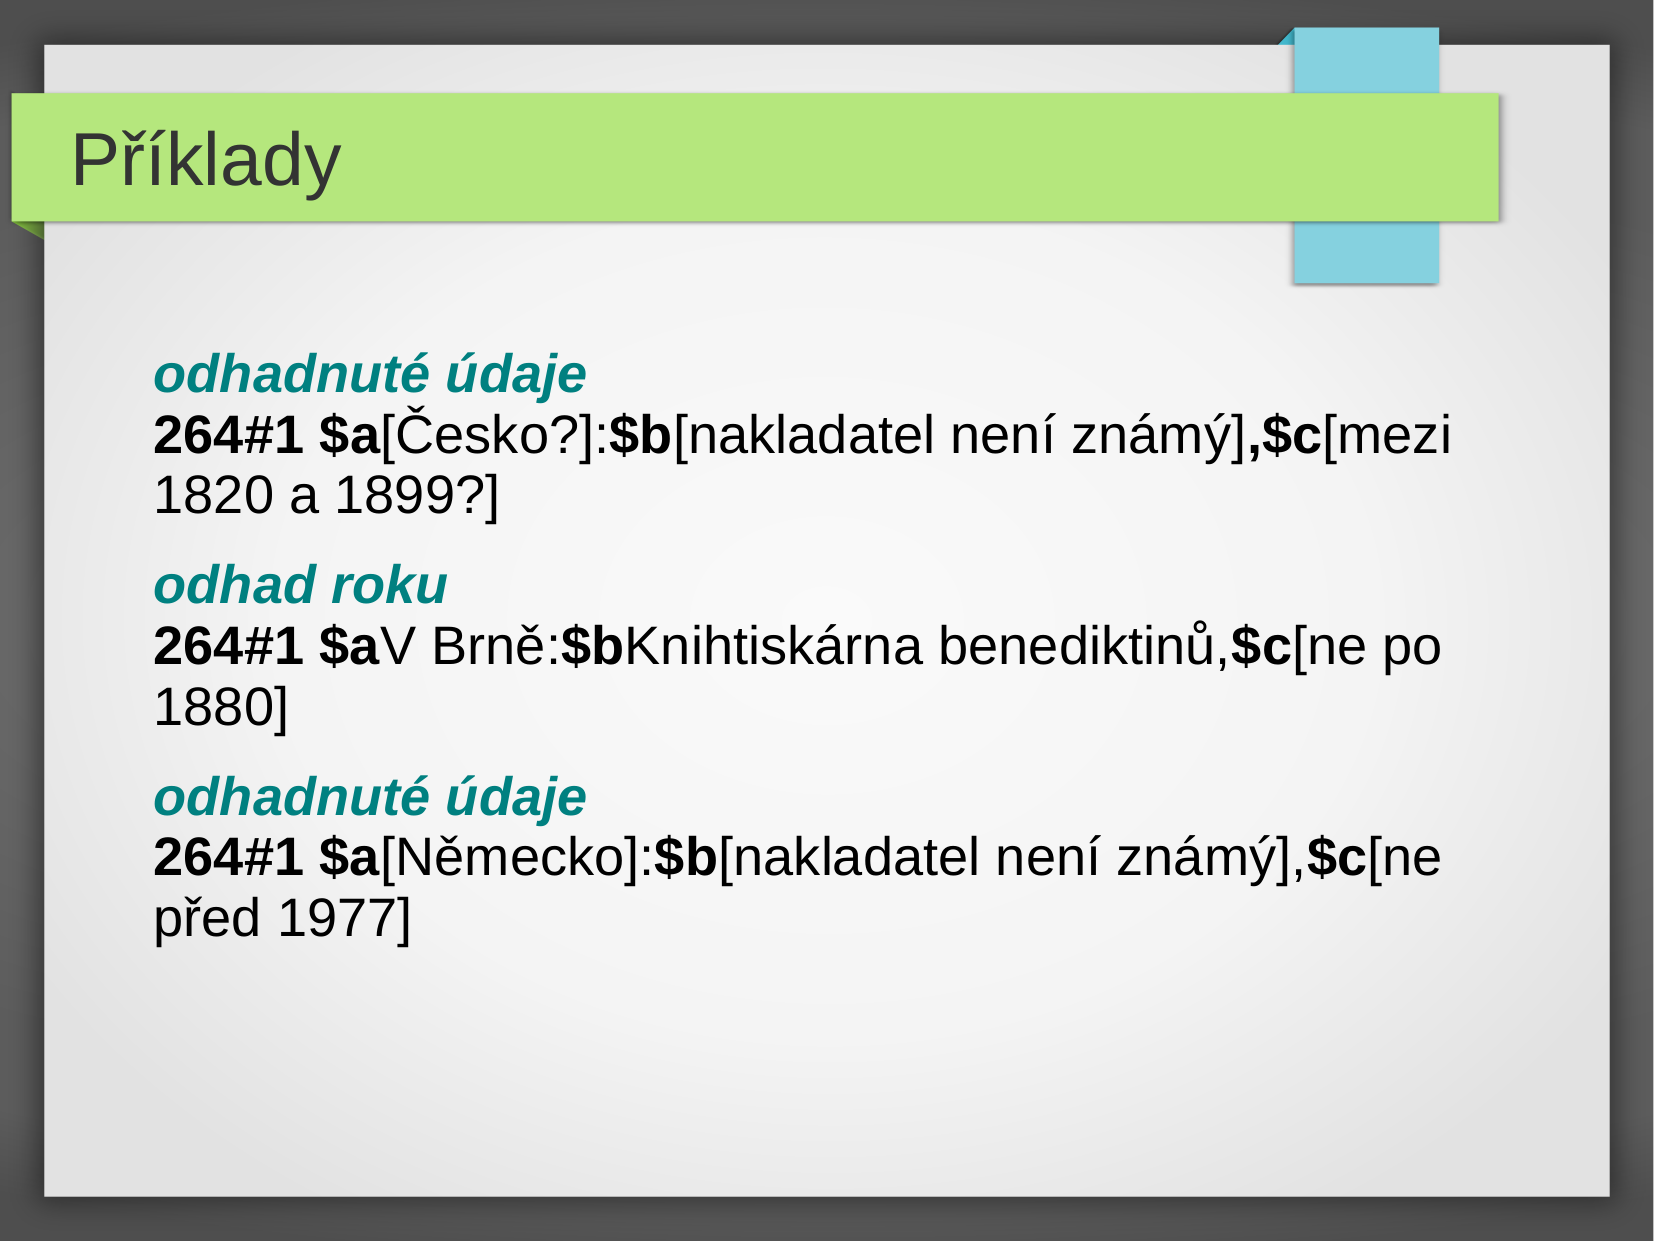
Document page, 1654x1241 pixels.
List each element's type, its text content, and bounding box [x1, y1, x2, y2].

picture [0, 0, 1654, 1241]
list odhadnuté údaje 264#1 $a[Česko?]:$b[nakladatel není známý],$c[mezi 1820 a 1899?] odhad roku 264#1 $aV Brně:$bKnihtiskárna benediktinů,$c[ne po 1880] odhadnuté údaje 264#1 $a[Německo]:$b[nakladatel není známý],$c[ne před 1977] [82, 343, 1538, 1063]
title Příklady [70, 106, 1229, 213]
